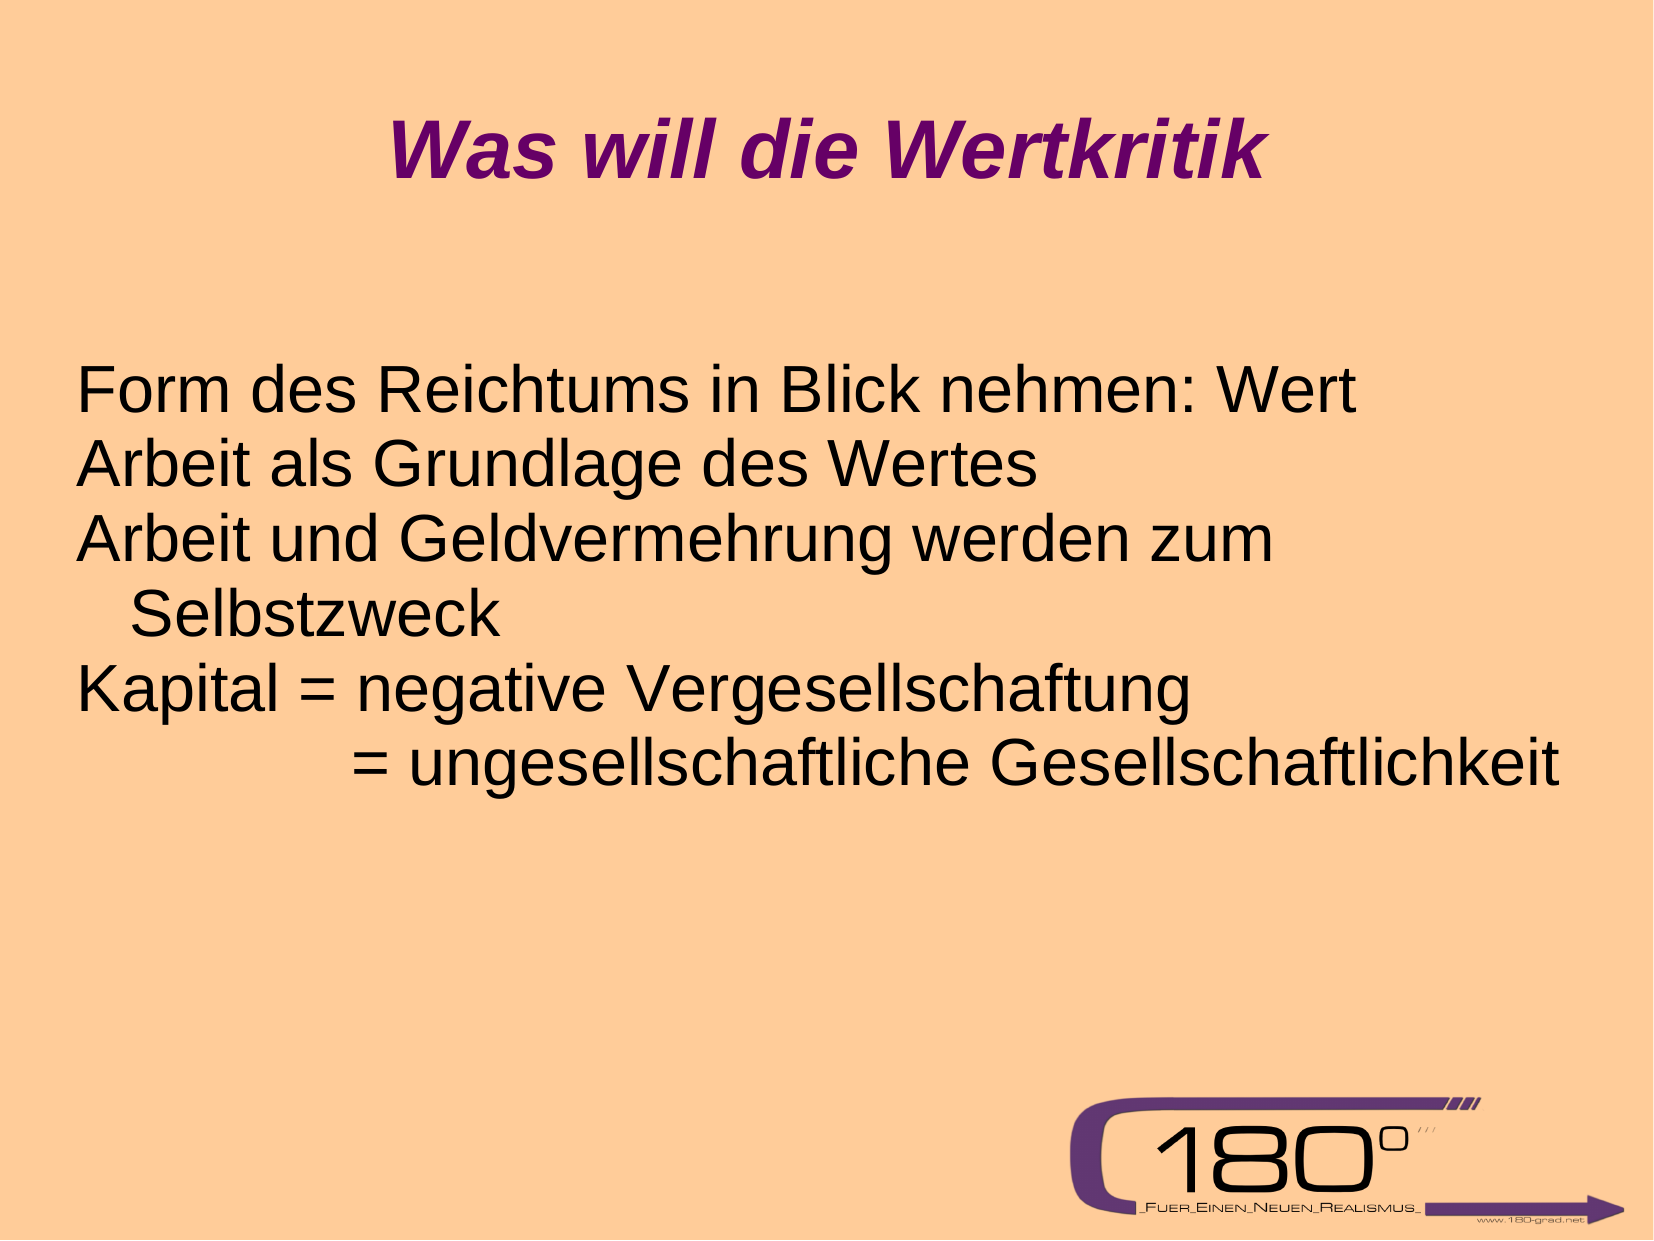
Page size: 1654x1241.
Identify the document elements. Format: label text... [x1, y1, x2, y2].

list Form des Reichtums in Blick nehmen: Wert Arbeit als Grundlage des Wertes Arbeit und Geldvermehrung werden zum Selbstzweck Kapital = negative Vergesellschaftung = ungesellschaftliche Gesellschaftlichkeit [59, 351, 1595, 916]
picture [1068, 1092, 1625, 1228]
title Was will die Wertkritik [121, 46, 1534, 254]
